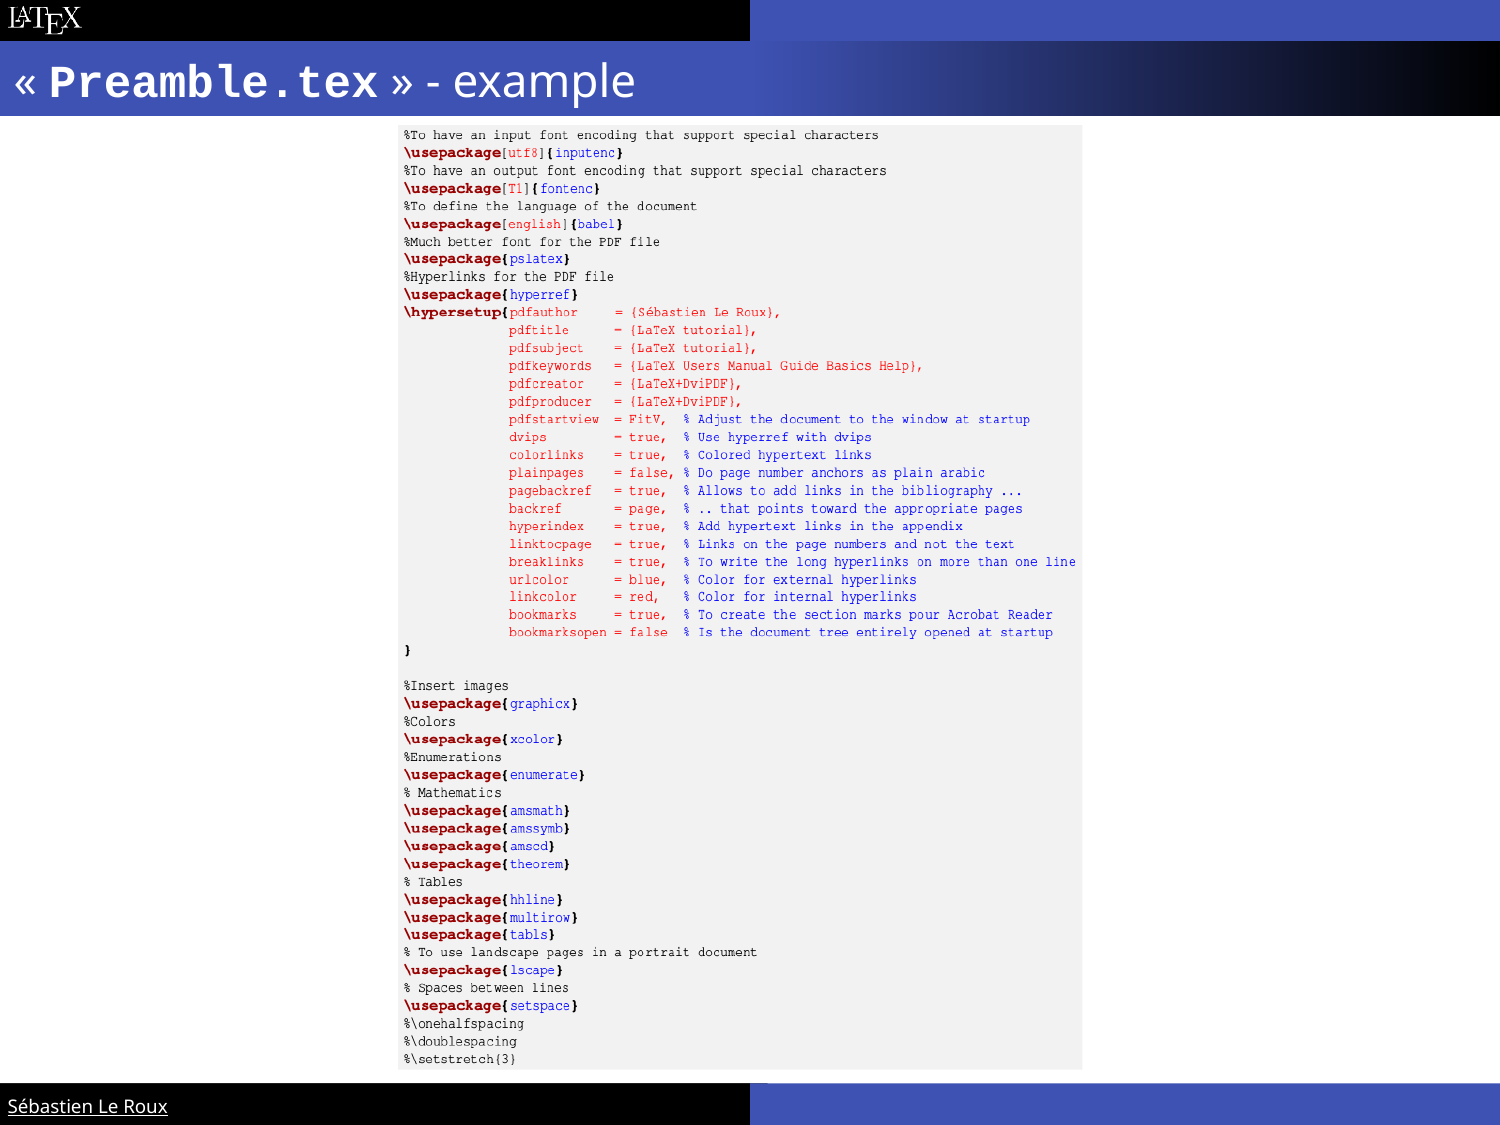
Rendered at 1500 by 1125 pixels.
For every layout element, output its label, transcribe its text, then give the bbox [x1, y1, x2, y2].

picture [5, 3, 84, 37]
title « Preamble.tex » - example [0, 41, 1500, 116]
picture [395, 118, 1088, 1076]
